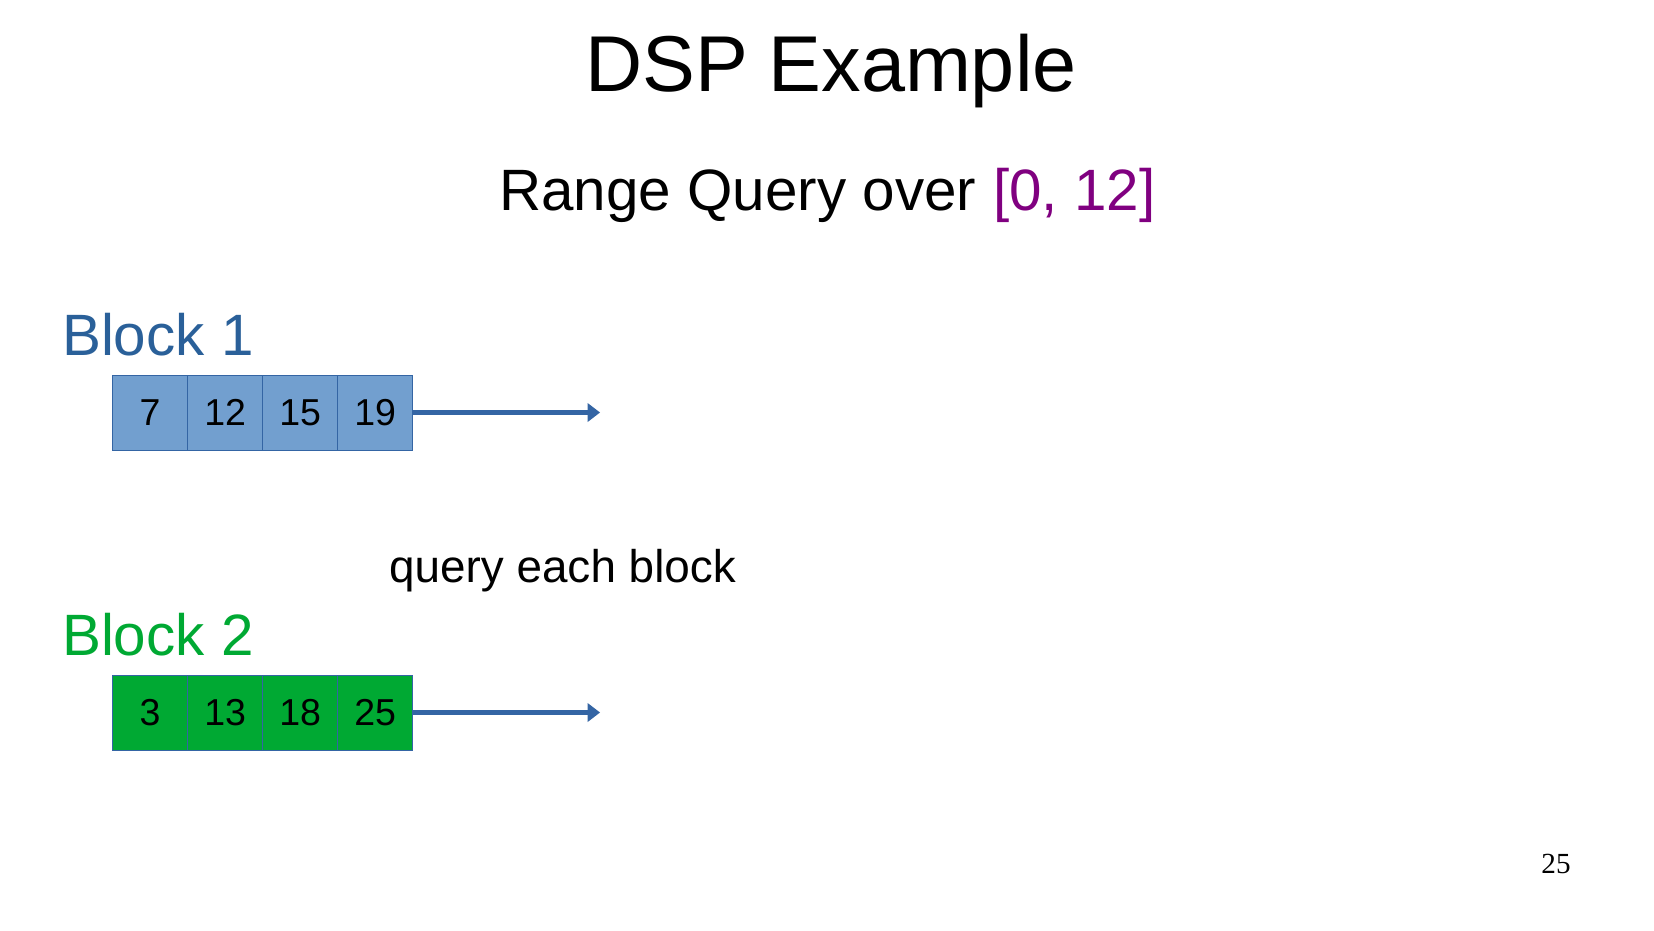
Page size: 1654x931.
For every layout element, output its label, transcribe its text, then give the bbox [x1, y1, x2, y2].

text_box Range Query over [0, 12] [484, 150, 1169, 263]
text_box Block 2 [47, 595, 269, 676]
text_box 7 [112, 376, 188, 451]
text_box query each block [374, 533, 751, 601]
text_box 15 [262, 375, 338, 451]
text_box 13 [187, 676, 263, 751]
text_box 25 [338, 675, 413, 751]
text_box Block 1 [47, 295, 269, 376]
text_box 3 [112, 676, 187, 751]
text_box 19 [338, 375, 413, 451]
text_box 12 [188, 376, 262, 451]
text_box 18 [263, 675, 338, 751]
title DSP Example [86, 0, 1576, 142]
